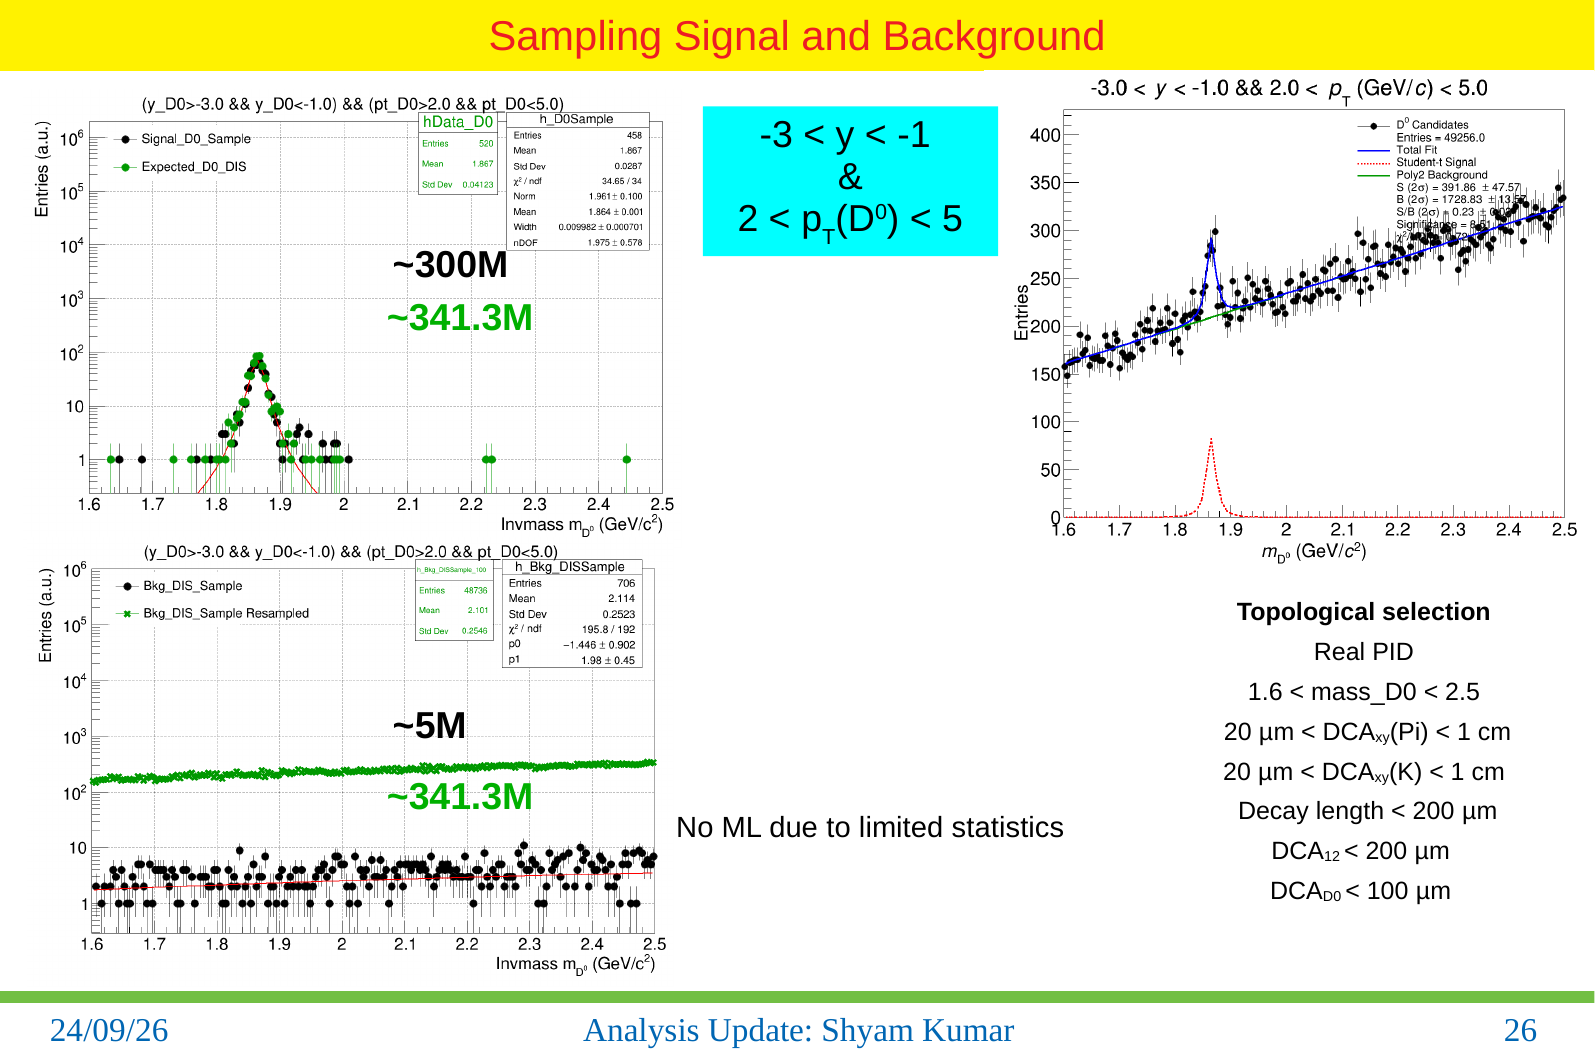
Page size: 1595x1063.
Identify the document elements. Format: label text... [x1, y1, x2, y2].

text_box ~300M [377, 236, 662, 294]
picture [984, 70, 1595, 567]
picture [23, 89, 682, 987]
title Sampling Signal and Background [0, 0, 1595, 71]
text_box ~341.3M [372, 767, 656, 825]
text_box Topological selection Real PID 1.6 < mass_D0 < 2.5 20 µm < DCAxy(Pi) < 1 cm 20 µm < DCAxy(K) < 1 cm Decay length < 200 µm DCA12 < 200 µm DCAD0 < 100 µm [1122, 590, 1595, 952]
text_box ~5M [377, 696, 662, 754]
text_box -3 < y < -1 & 2 < pT(D0) < 5 [702, 106, 999, 257]
text_box ~341.3M [372, 289, 656, 347]
text_box No ML due to limited statistics [661, 803, 1087, 875]
